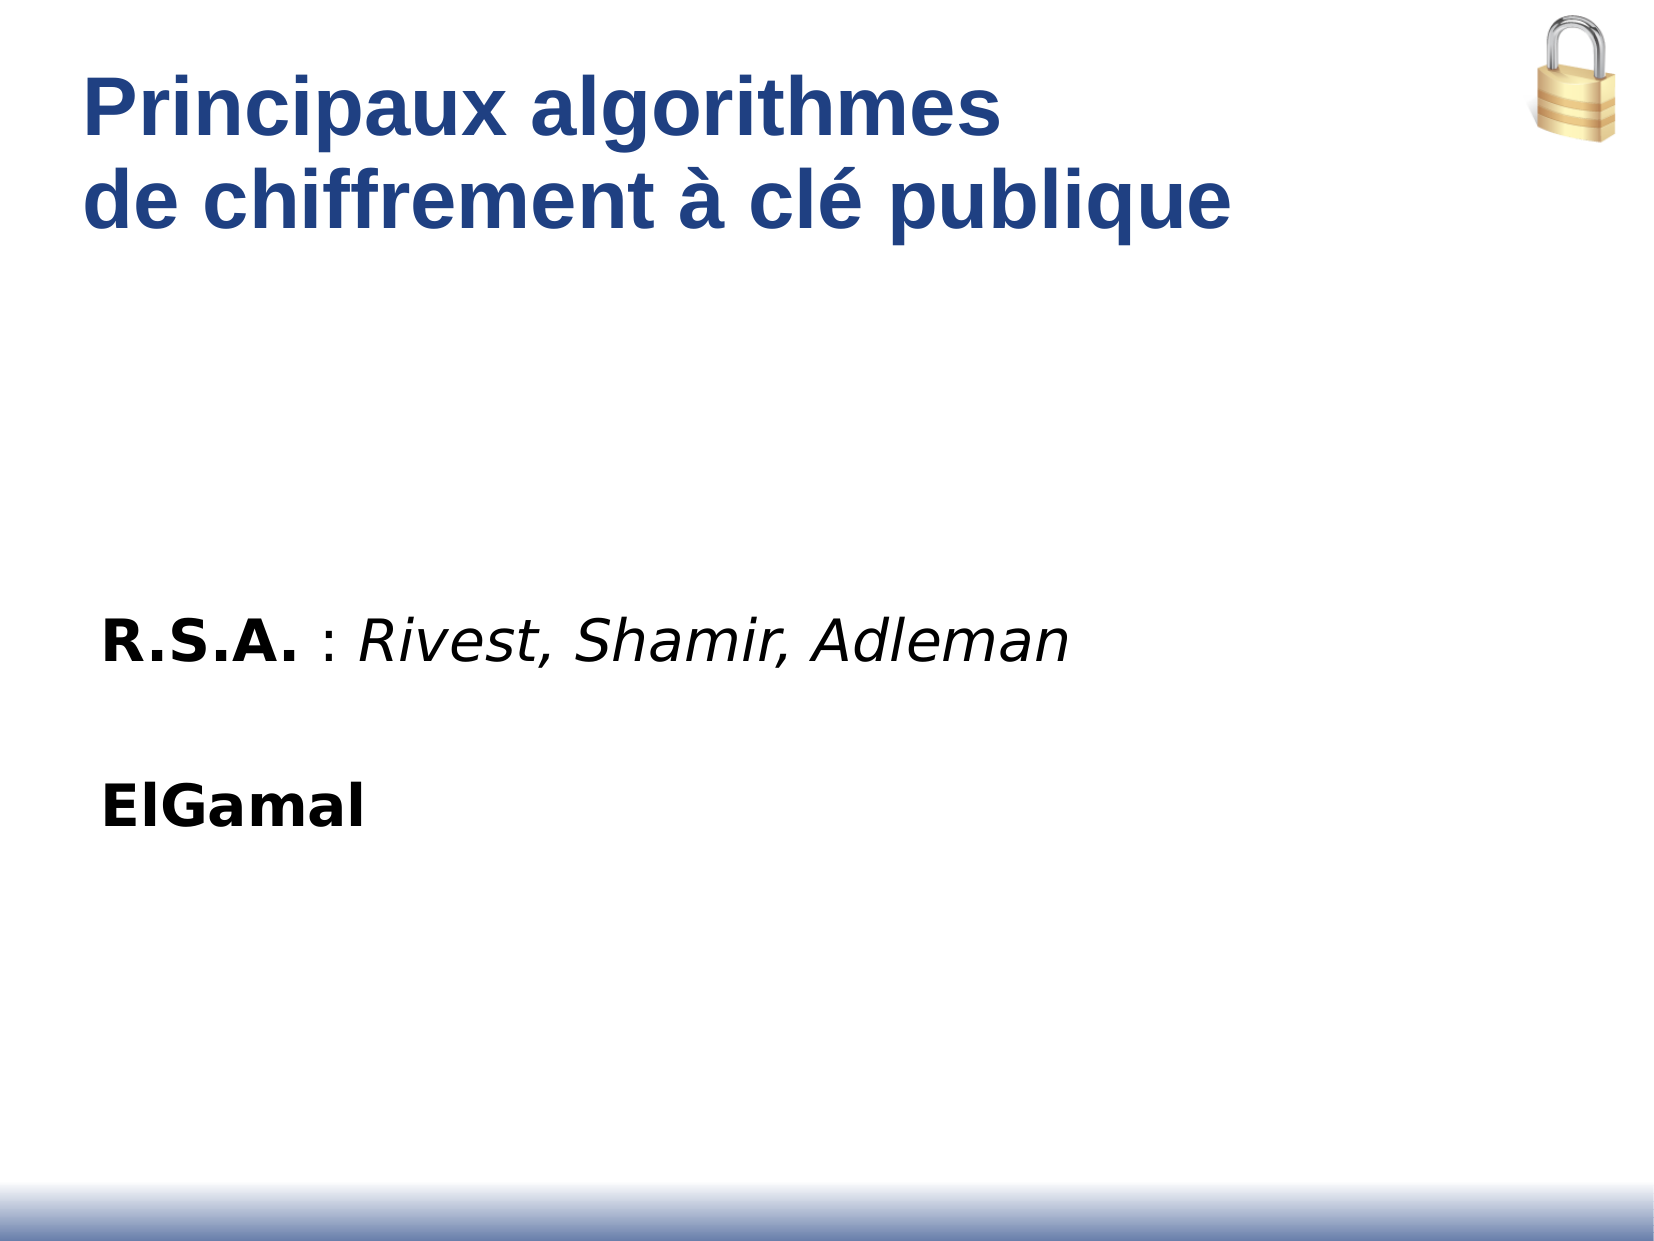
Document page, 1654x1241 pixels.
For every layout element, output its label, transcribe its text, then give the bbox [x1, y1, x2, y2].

list R.S.A. : Rivest, Shamir, Adleman ElGamal [82, 324, 1571, 1123]
title Principaux algorithmes de chiffrement à clé publique [82, 56, 1571, 250]
picture [1505, 11, 1642, 148]
